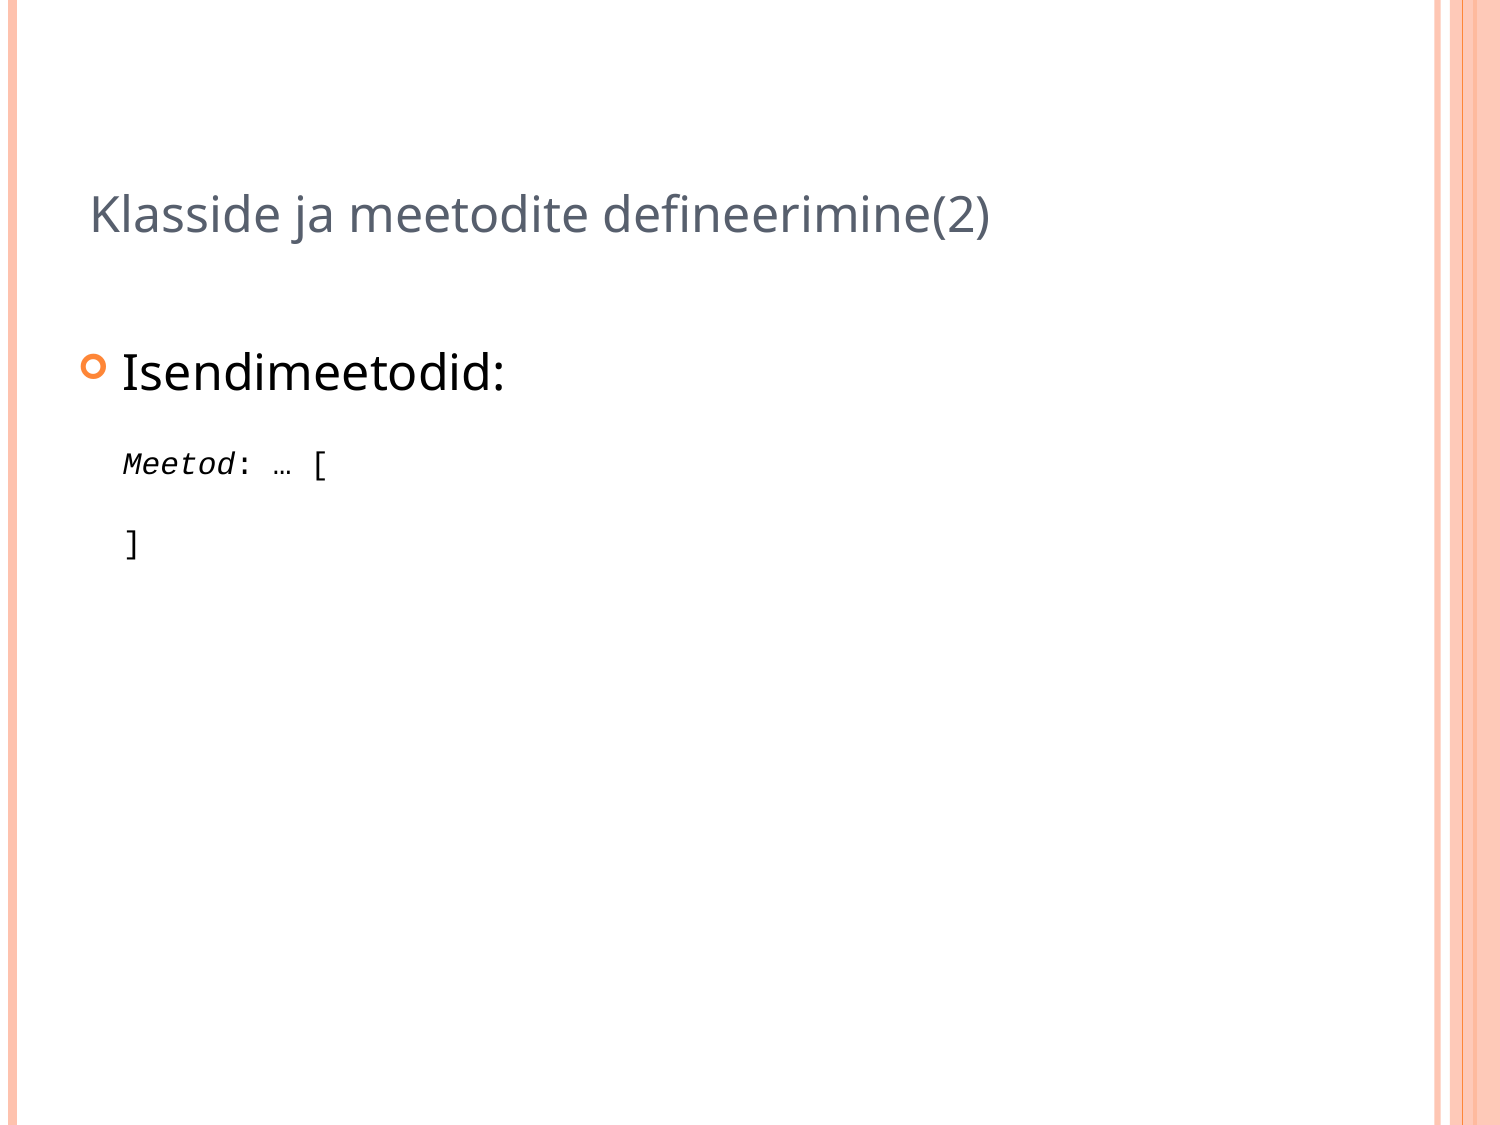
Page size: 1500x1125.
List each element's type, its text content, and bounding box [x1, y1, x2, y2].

list Isendimeetodid: Meetod: … [ ] [63, 253, 1335, 1125]
title Klasside ja meetodite defineerimine(2) [75, 0, 1300, 250]
